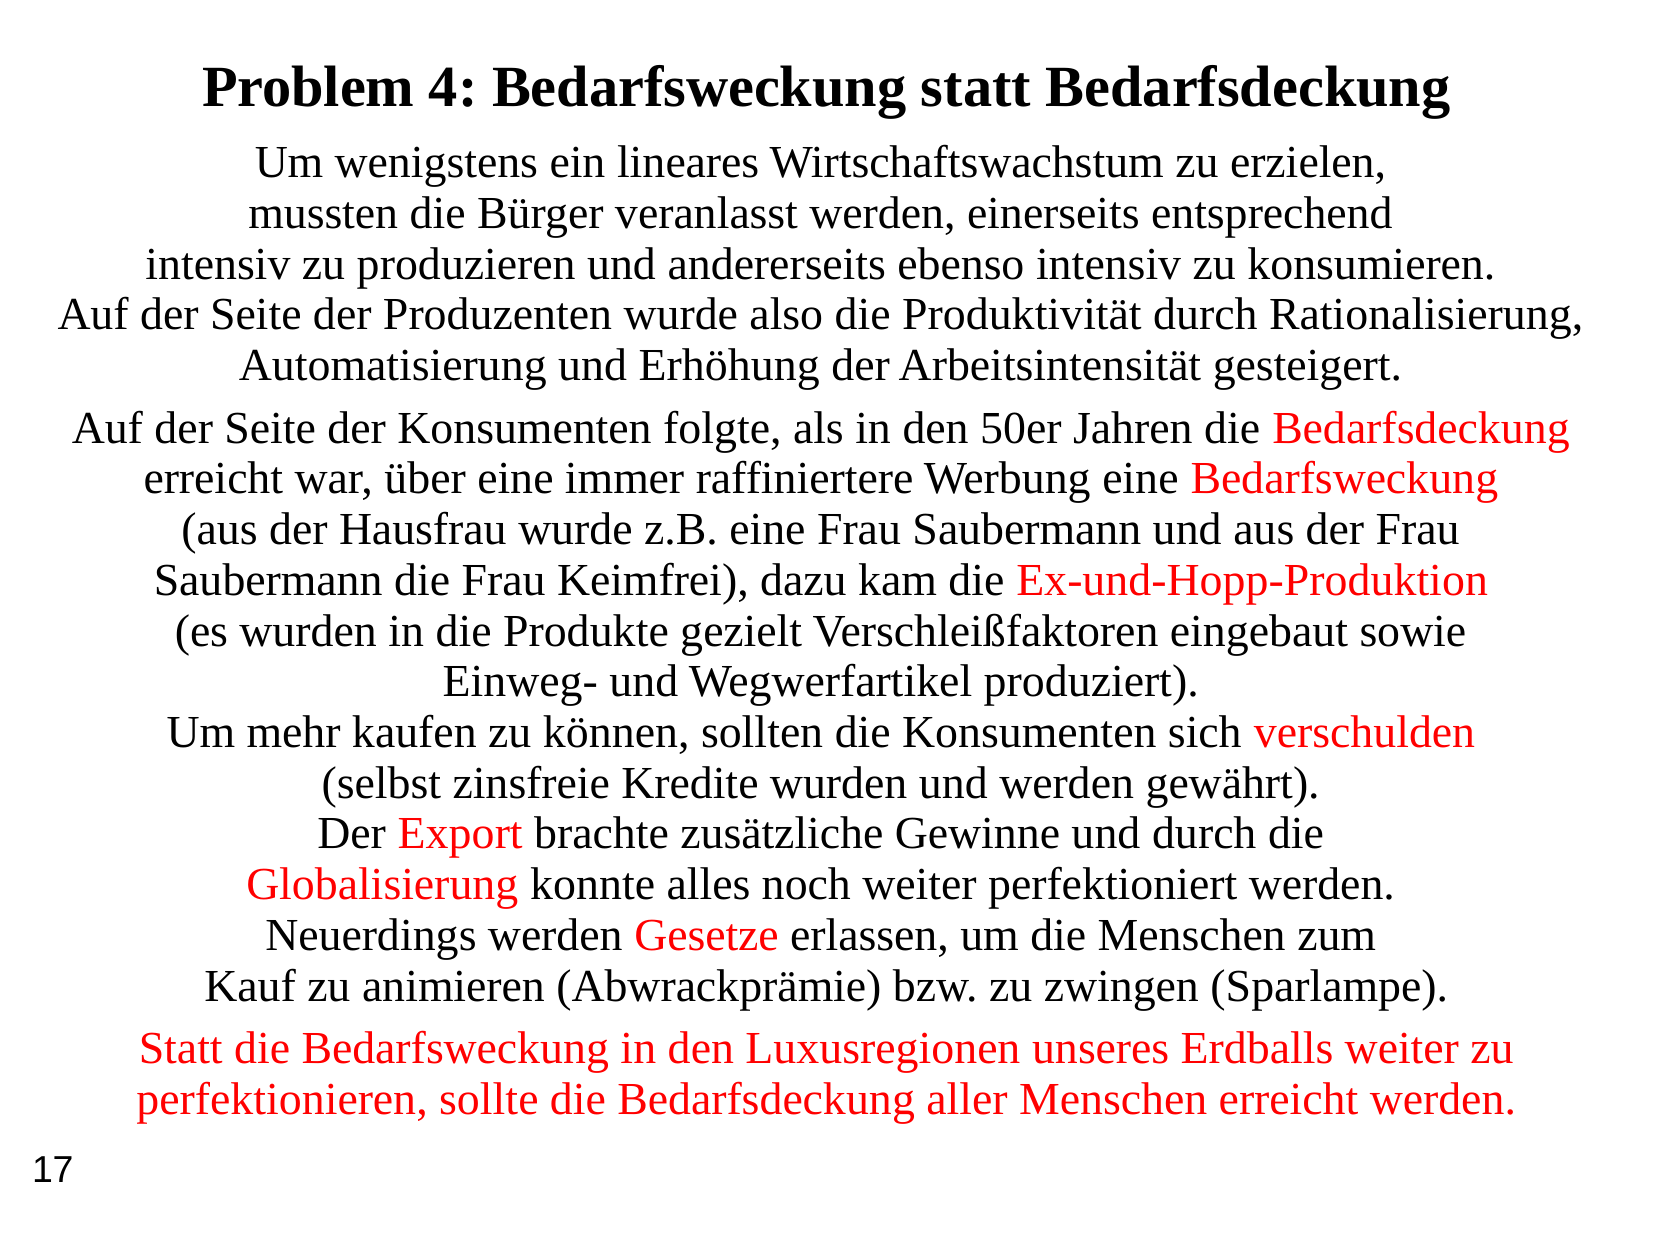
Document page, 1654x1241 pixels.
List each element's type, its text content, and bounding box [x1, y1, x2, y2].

text_box <Nummer> [17, 1140, 235, 1211]
text_box Problem 4: Bedarfsweckung statt Bedarfsdeckung Um wenigstens ein lineares Wirtschaftswachstum zu erzielen, mussten die Bürger veranlasst werden, einerseits entsprechend intensiv zu produzieren und andererseits ebenso intensiv zu konsumieren. Auf der Seite der Produzenten wurde also die Produktivität durch Rationalisierung, Automatisierung und Erhöhung der Arbeitsintensität gesteigert. Auf der Seite der Konsumenten folgte, als in den 50er Jahren die Bedarfsdeckung erreicht war, über eine immer raffiniertere Werbung eine Bedarfsweckung (aus der Hausfrau wurde z.B. eine Frau Saubermann und aus der Frau Saubermann die Frau Keimfrei), dazu kam die Ex-und-Hopp-Produktion (es wurden in die Produkte gezielt Verschleißfaktoren eingebaut sowie Einweg- und Wegwerfartikel produziert). Um mehr kaufen zu können, sollten die Konsumenten sich verschulden (selbst zinsfreie Kredite wurden und werden gewährt). Der Export brachte zusätzliche Gewinne und durch die Globalisierung konnte alles noch weiter perfektioniert werden. Neuerdings werden Gesetze erlassen, um die Menschen zum Kauf zu animieren (Abwrackprämie) bzw. zu zwingen (Sparlampe). Statt die Bedarfsweckung in den Luxusregionen unseres Erdballs weiter zu perfektionieren, sollte die Bedarfsdeckung aller Menschen erreicht werden. [42, 47, 1611, 1132]
